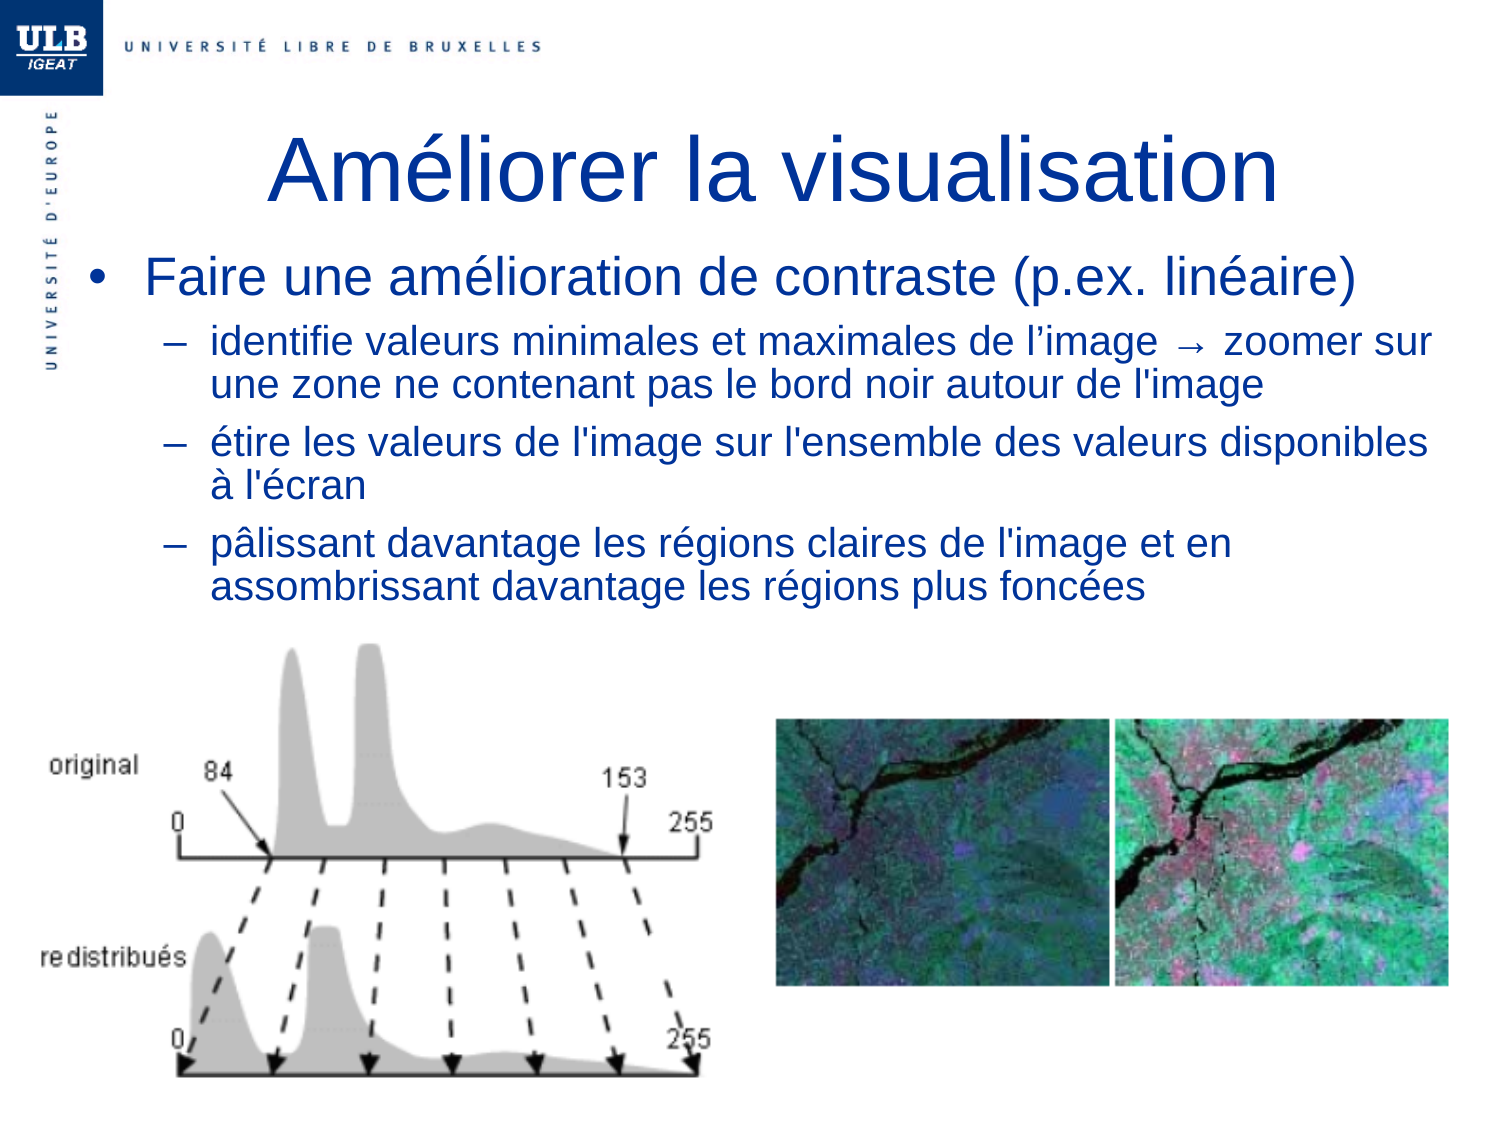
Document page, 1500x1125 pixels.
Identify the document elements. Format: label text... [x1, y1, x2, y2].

picture [0, 0, 1500, 1125]
title Améliorer la visualisation [129, 86, 1421, 259]
list Faire une amélioration de contraste (p.ex. linéaire) identifie valeurs minimales et maximales de l’image → zoomer sur une zone ne contenant pas le bord noir autour de l'image étire les valeurs de l'image sur l'ensemble des valeurs disponibles à l'écran pâlissant davantage les régions claires de l'image et en assombrissant davantage les régions plus foncées [88, 250, 1440, 1034]
